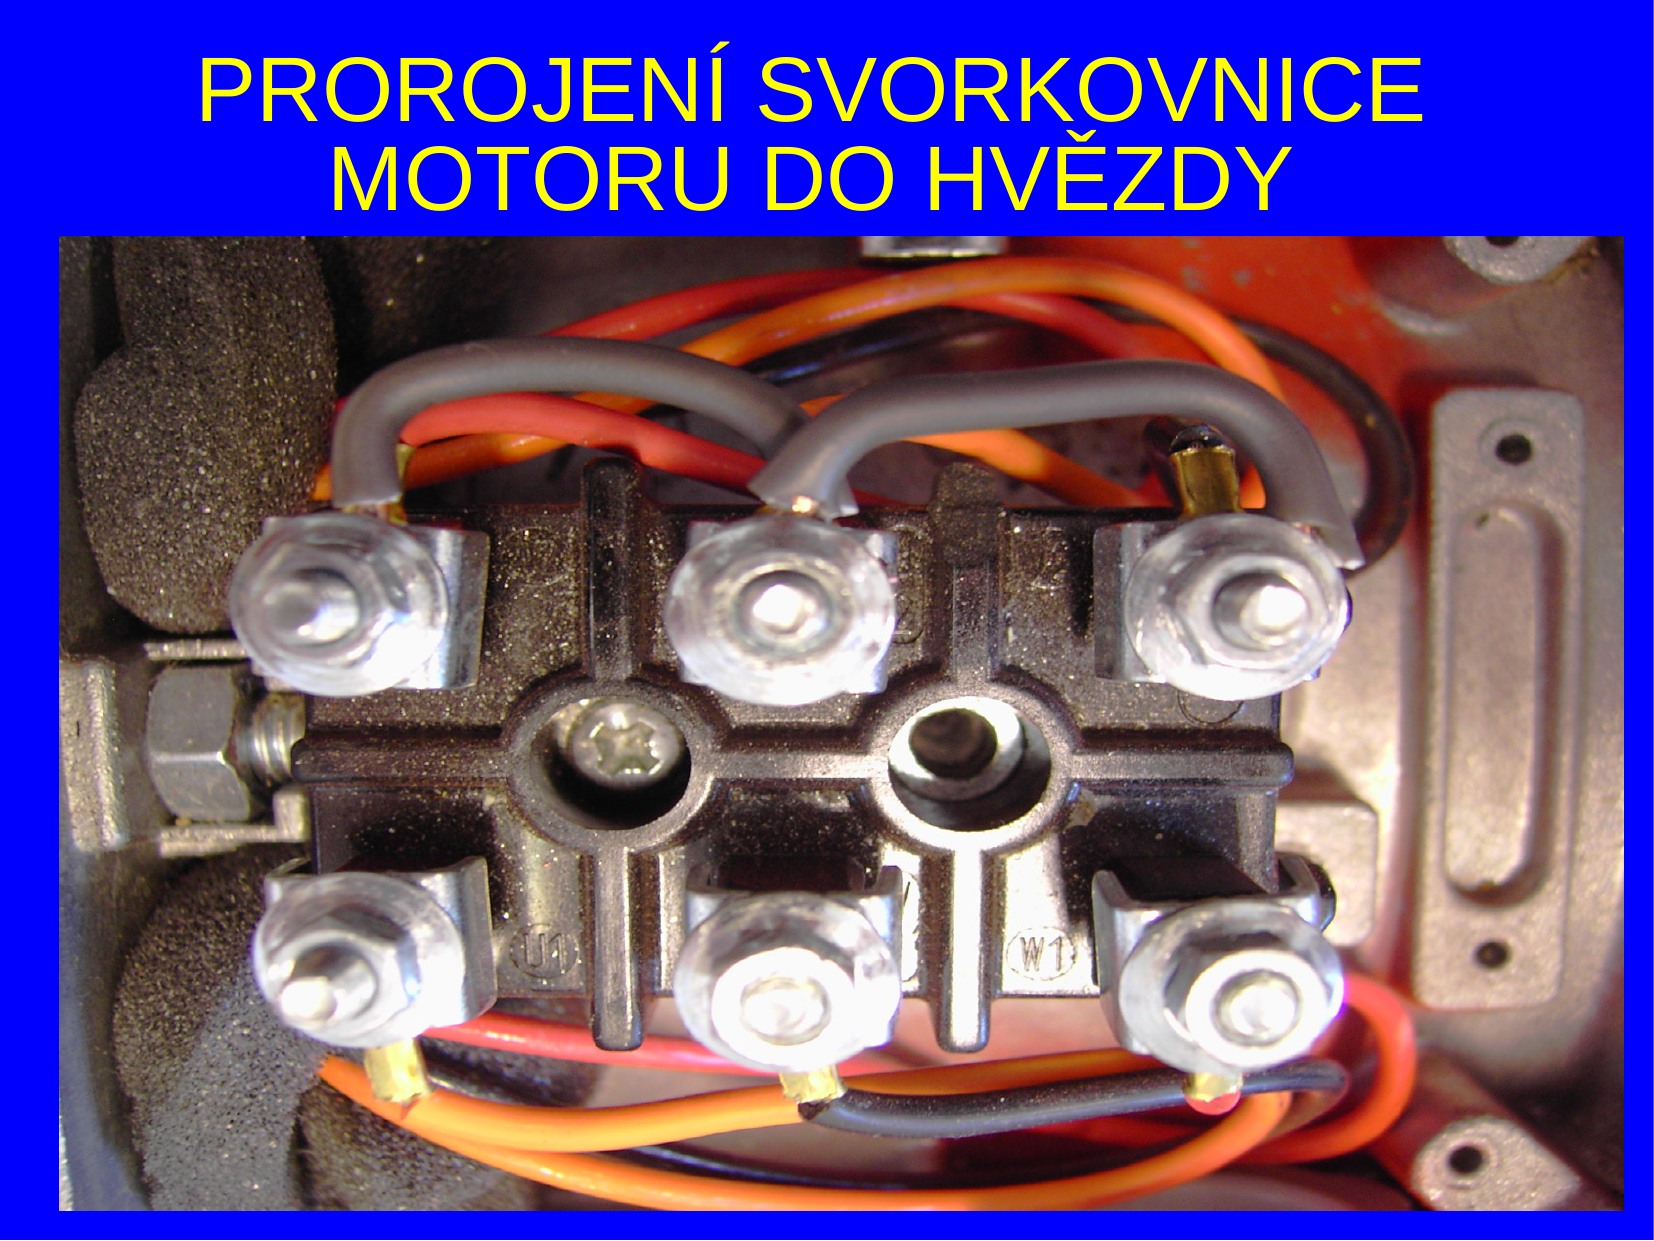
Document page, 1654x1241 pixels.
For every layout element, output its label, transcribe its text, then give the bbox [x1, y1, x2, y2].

picture [59, 236, 1624, 1211]
title PROROJENÍ SVORKOVNICE MOTORU DO HVĚZDY [0, 29, 1624, 228]
